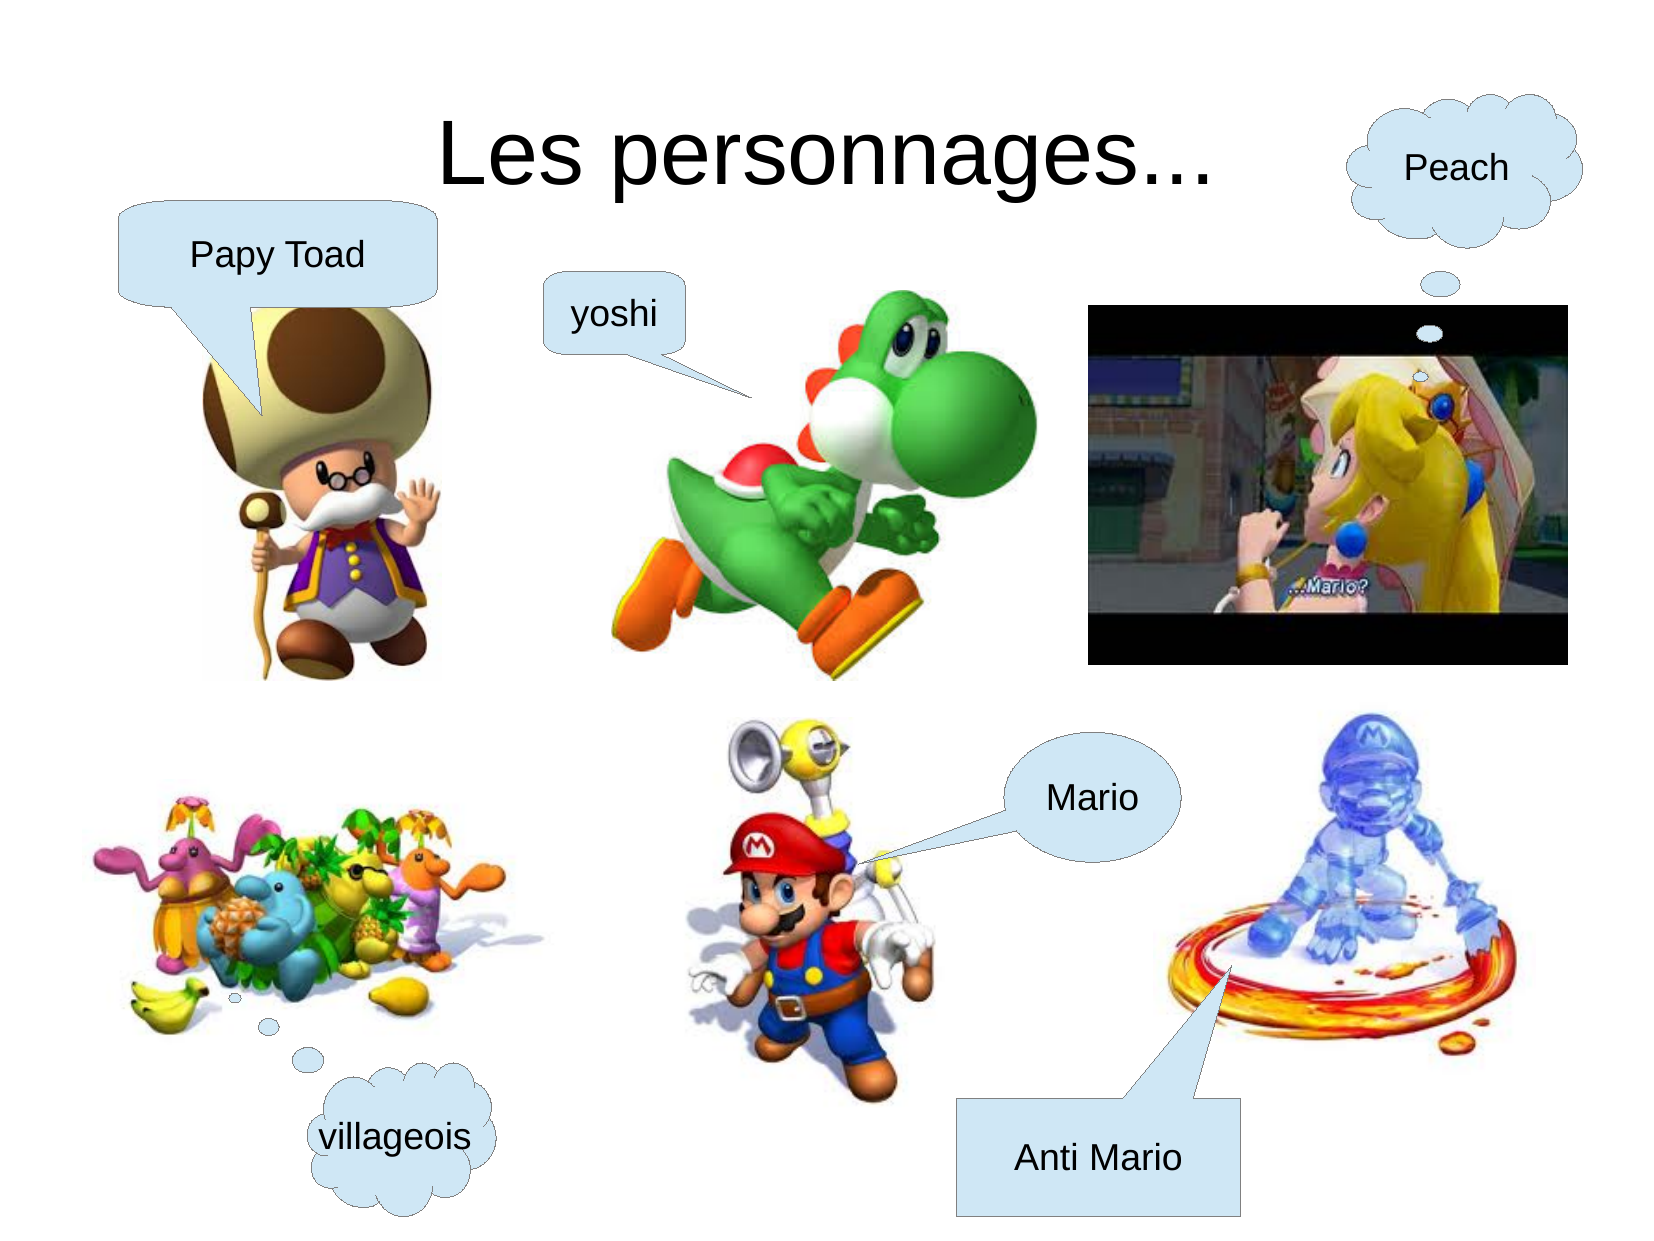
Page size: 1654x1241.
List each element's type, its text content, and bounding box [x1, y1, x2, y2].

picture [82, 779, 562, 1046]
picture [611, 290, 1039, 681]
text_box Peach [1412, 371, 1429, 382]
text_box Peach [1420, 271, 1461, 297]
title Les personnages... [82, 49, 1571, 257]
picture [202, 290, 442, 681]
picture [630, 717, 1021, 1109]
text_box villageois [307, 1062, 497, 1217]
picture [1153, 684, 1536, 1075]
text_box villageois [258, 1018, 280, 1036]
text_box Anti Mario [956, 965, 1241, 1217]
picture [1088, 305, 1568, 665]
text_box Mario [858, 732, 1182, 865]
text_box Peach [1416, 325, 1443, 343]
text_box Peach [1346, 94, 1583, 249]
text_box Papy Toad [118, 200, 438, 416]
text_box yoshi [543, 271, 752, 398]
text_box villageois [292, 1047, 324, 1073]
